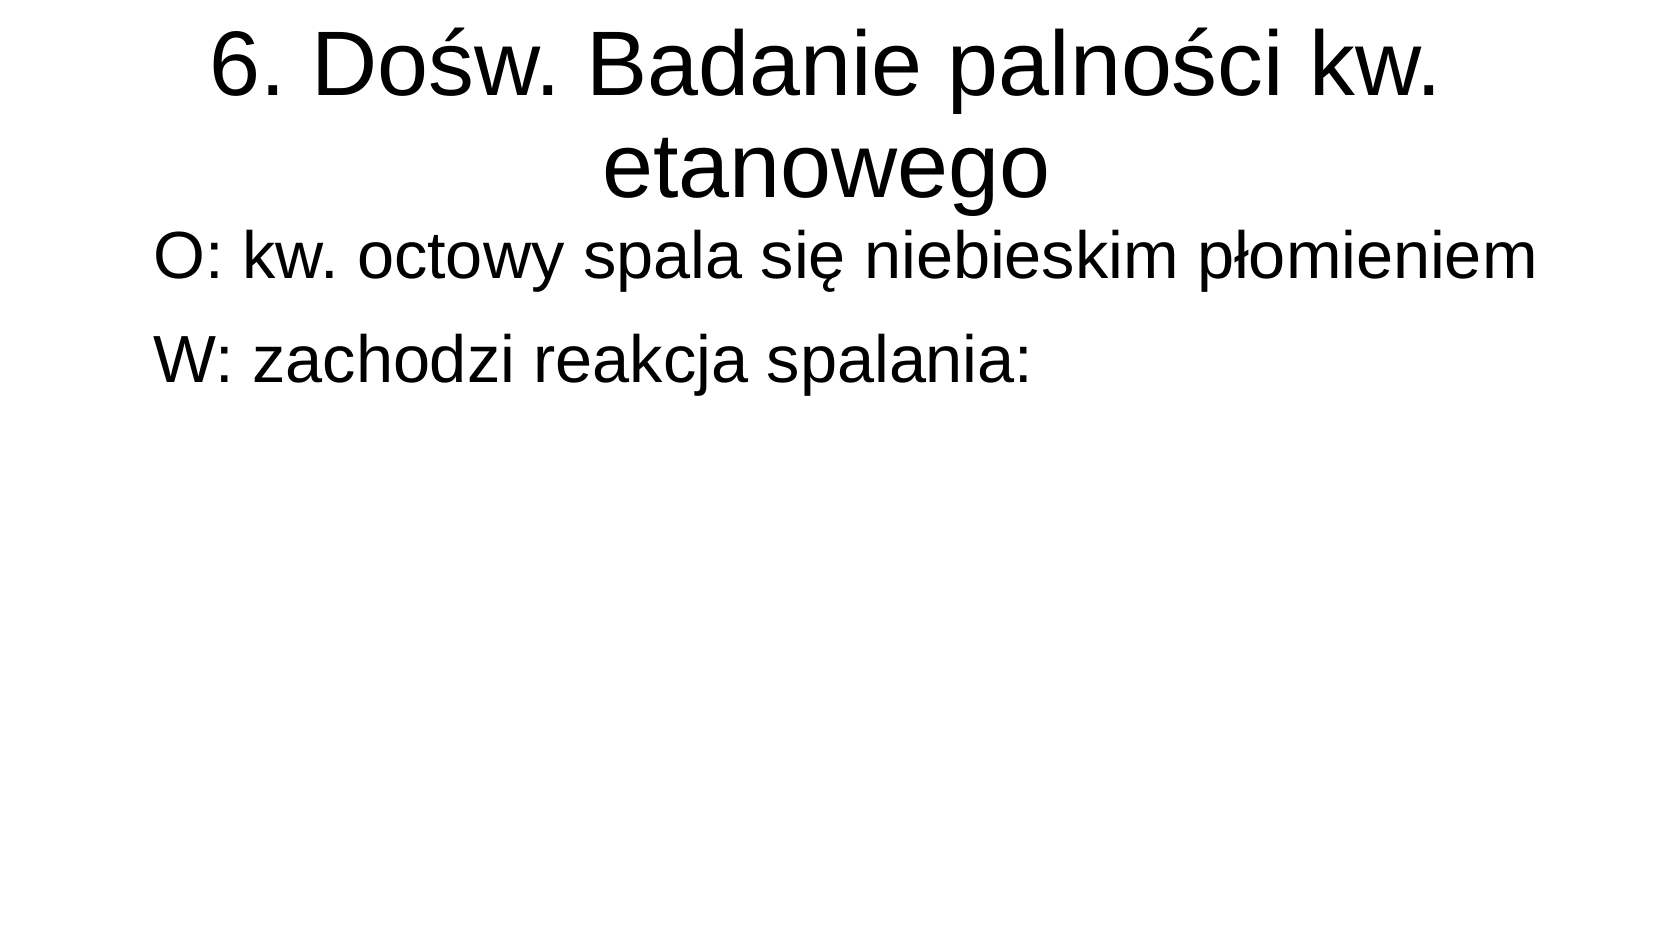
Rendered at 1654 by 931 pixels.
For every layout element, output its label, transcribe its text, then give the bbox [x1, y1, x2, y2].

title 6. Dośw. Badanie palności kw. etanowego [82, 12, 1571, 217]
list O: kw. octowy spala się niebieskim płomieniem W: zachodzi reakcja spalania: [82, 217, 1571, 758]
